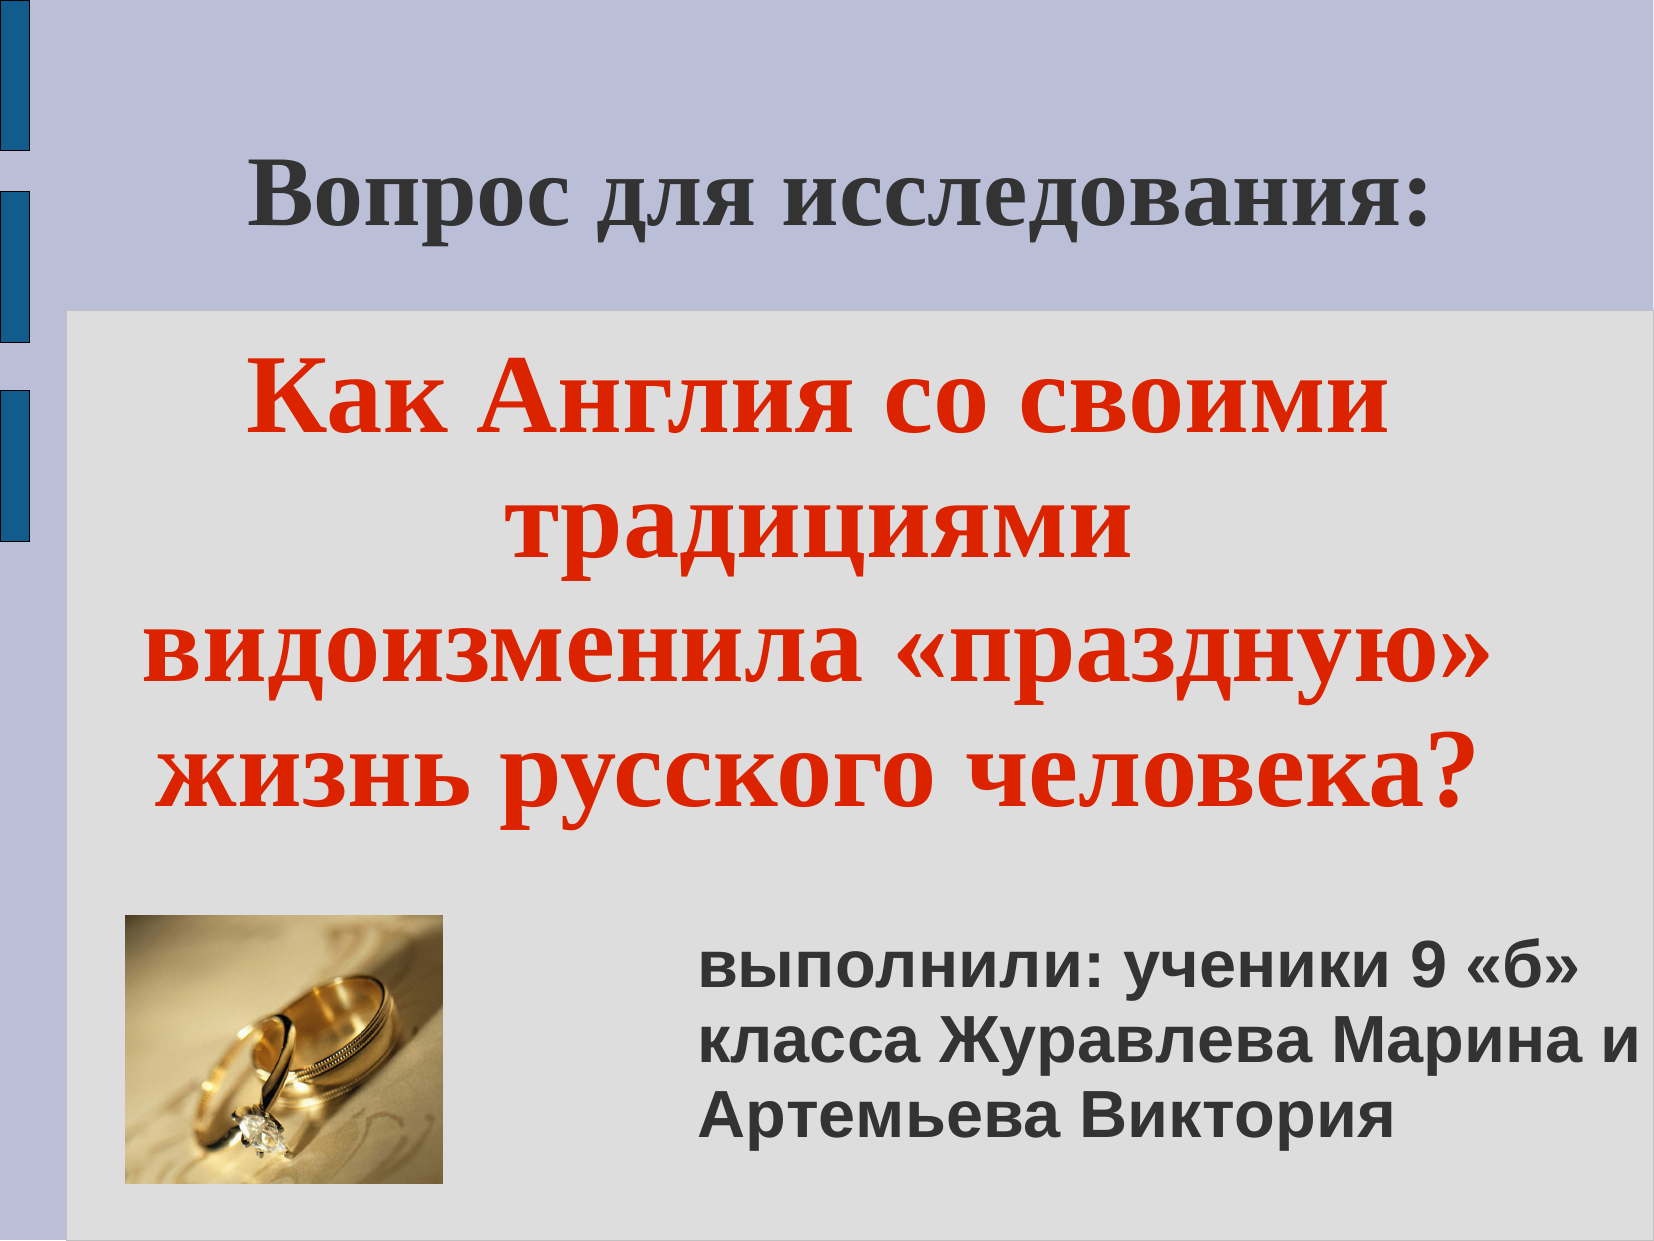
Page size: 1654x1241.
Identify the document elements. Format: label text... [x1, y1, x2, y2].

picture [125, 915, 443, 1184]
text_box выполнили: ученики 9 «б» класса Журавлева Марина и Артемьева Виктория [697, 927, 1654, 1152]
title Вопрос для исследования: [118, 88, 1565, 296]
text_box Как Англия со своими традициями видоизменила «праздную» жизнь русского человека? [118, 324, 1520, 916]
